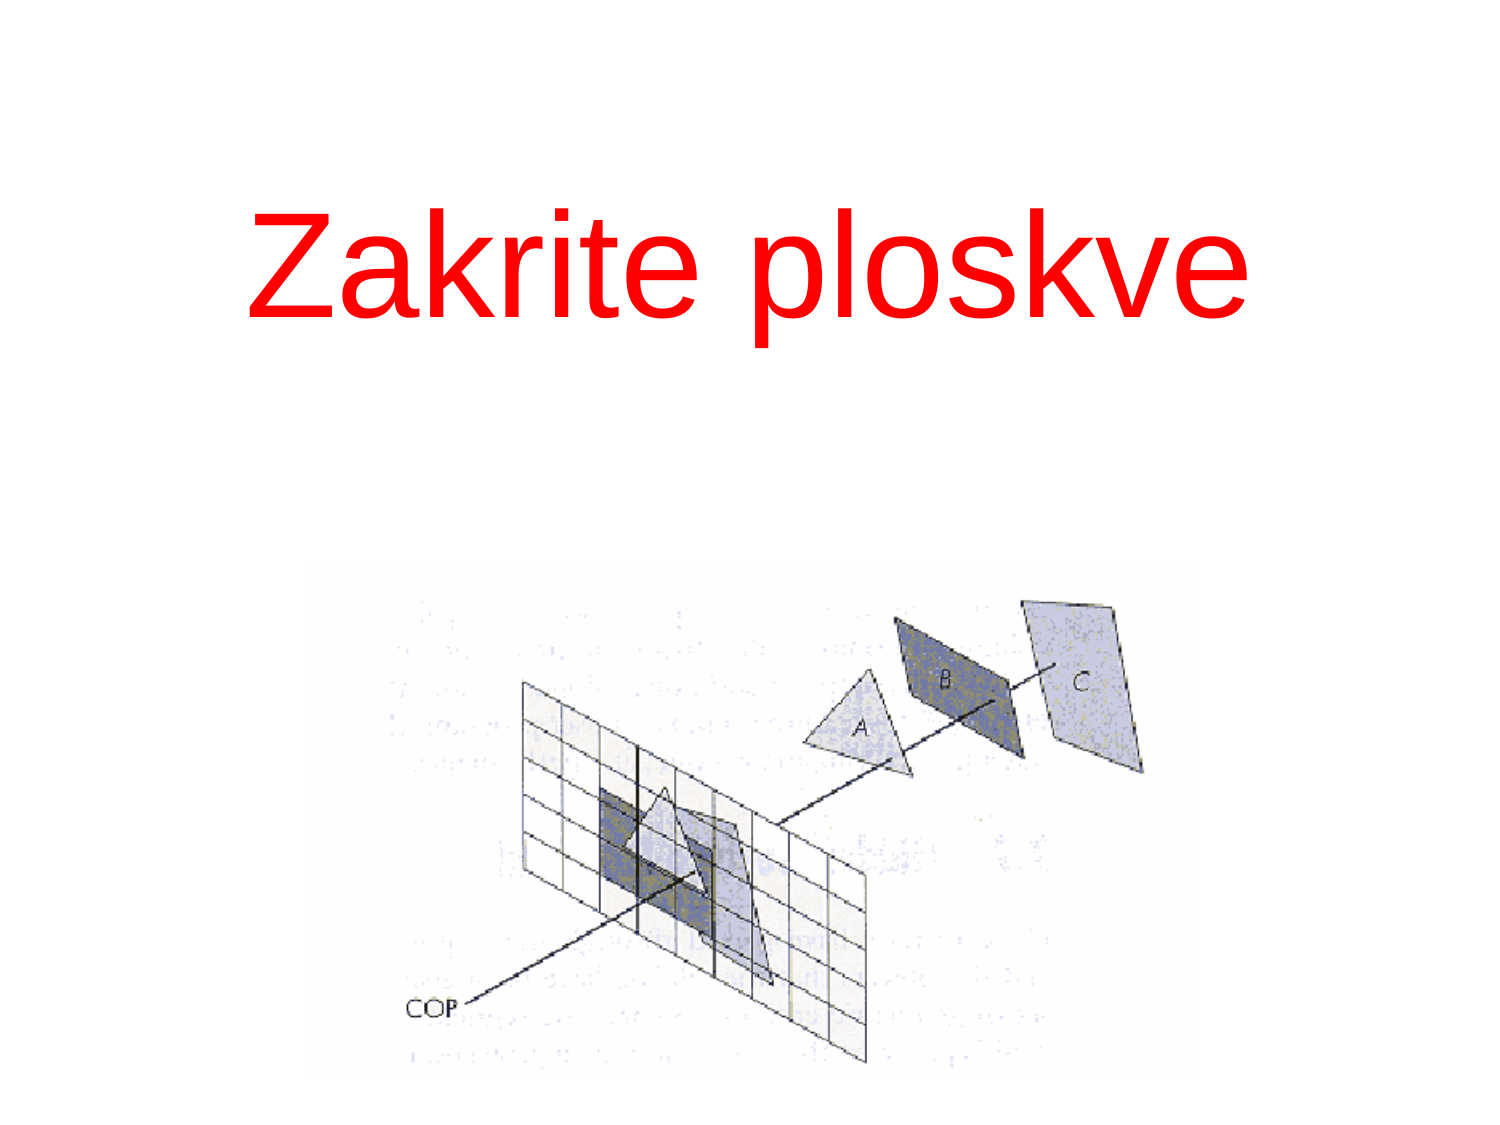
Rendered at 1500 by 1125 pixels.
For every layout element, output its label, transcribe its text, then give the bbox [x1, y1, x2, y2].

title Zakrite ploskve [112, 137, 1388, 379]
picture [306, 562, 1194, 1077]
